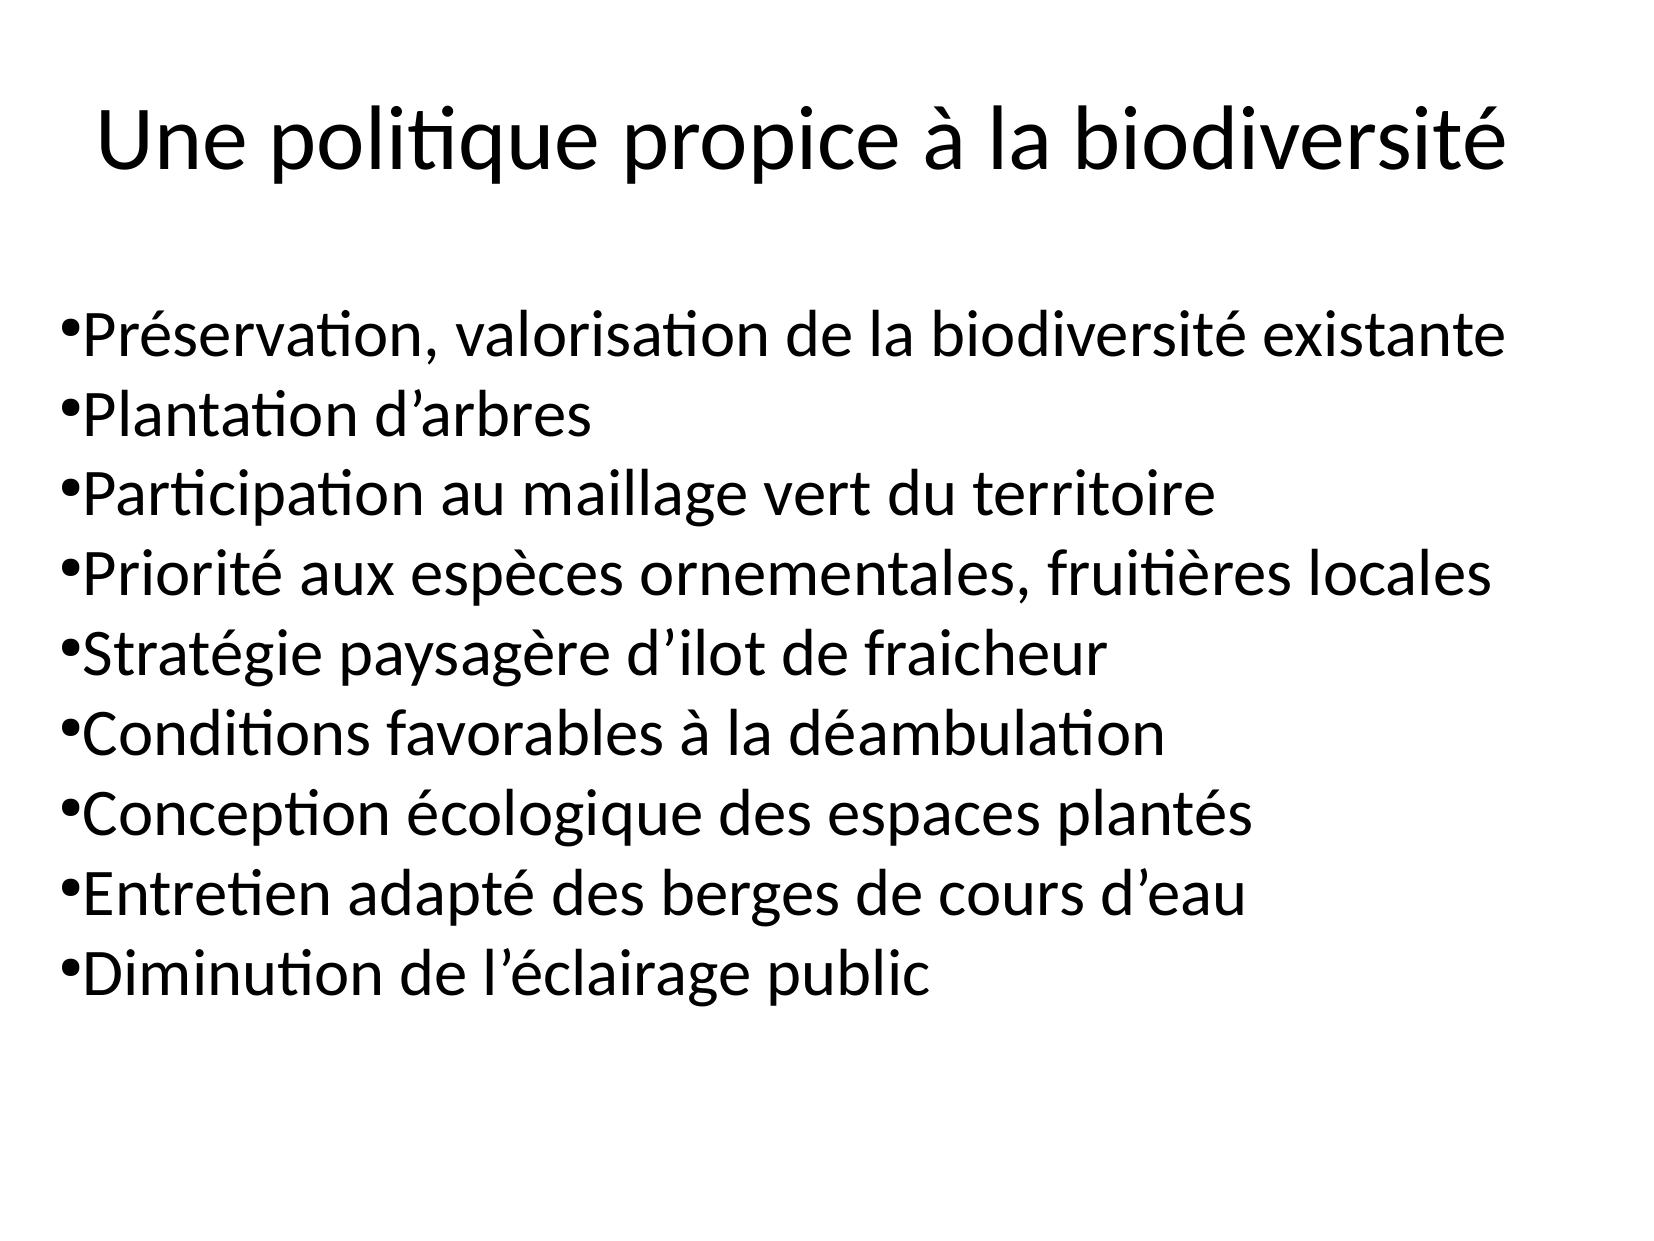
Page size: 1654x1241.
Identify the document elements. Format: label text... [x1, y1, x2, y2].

title Une politique propice à la biodiversité [58, 29, 1548, 237]
list Préservation, valorisation de la biodiversité existante Plantation d’arbres Participation au maillage vert du territoire Priorité aux espèces ornementales, fruitières locales Stratégie paysagère d’ilot de fraicheur Conditions favorables à la déambulation Conception écologique des espaces plantés Entretien adapté des berges de cours d’eau Diminution de l’éclairage public [58, 289, 1607, 880]
